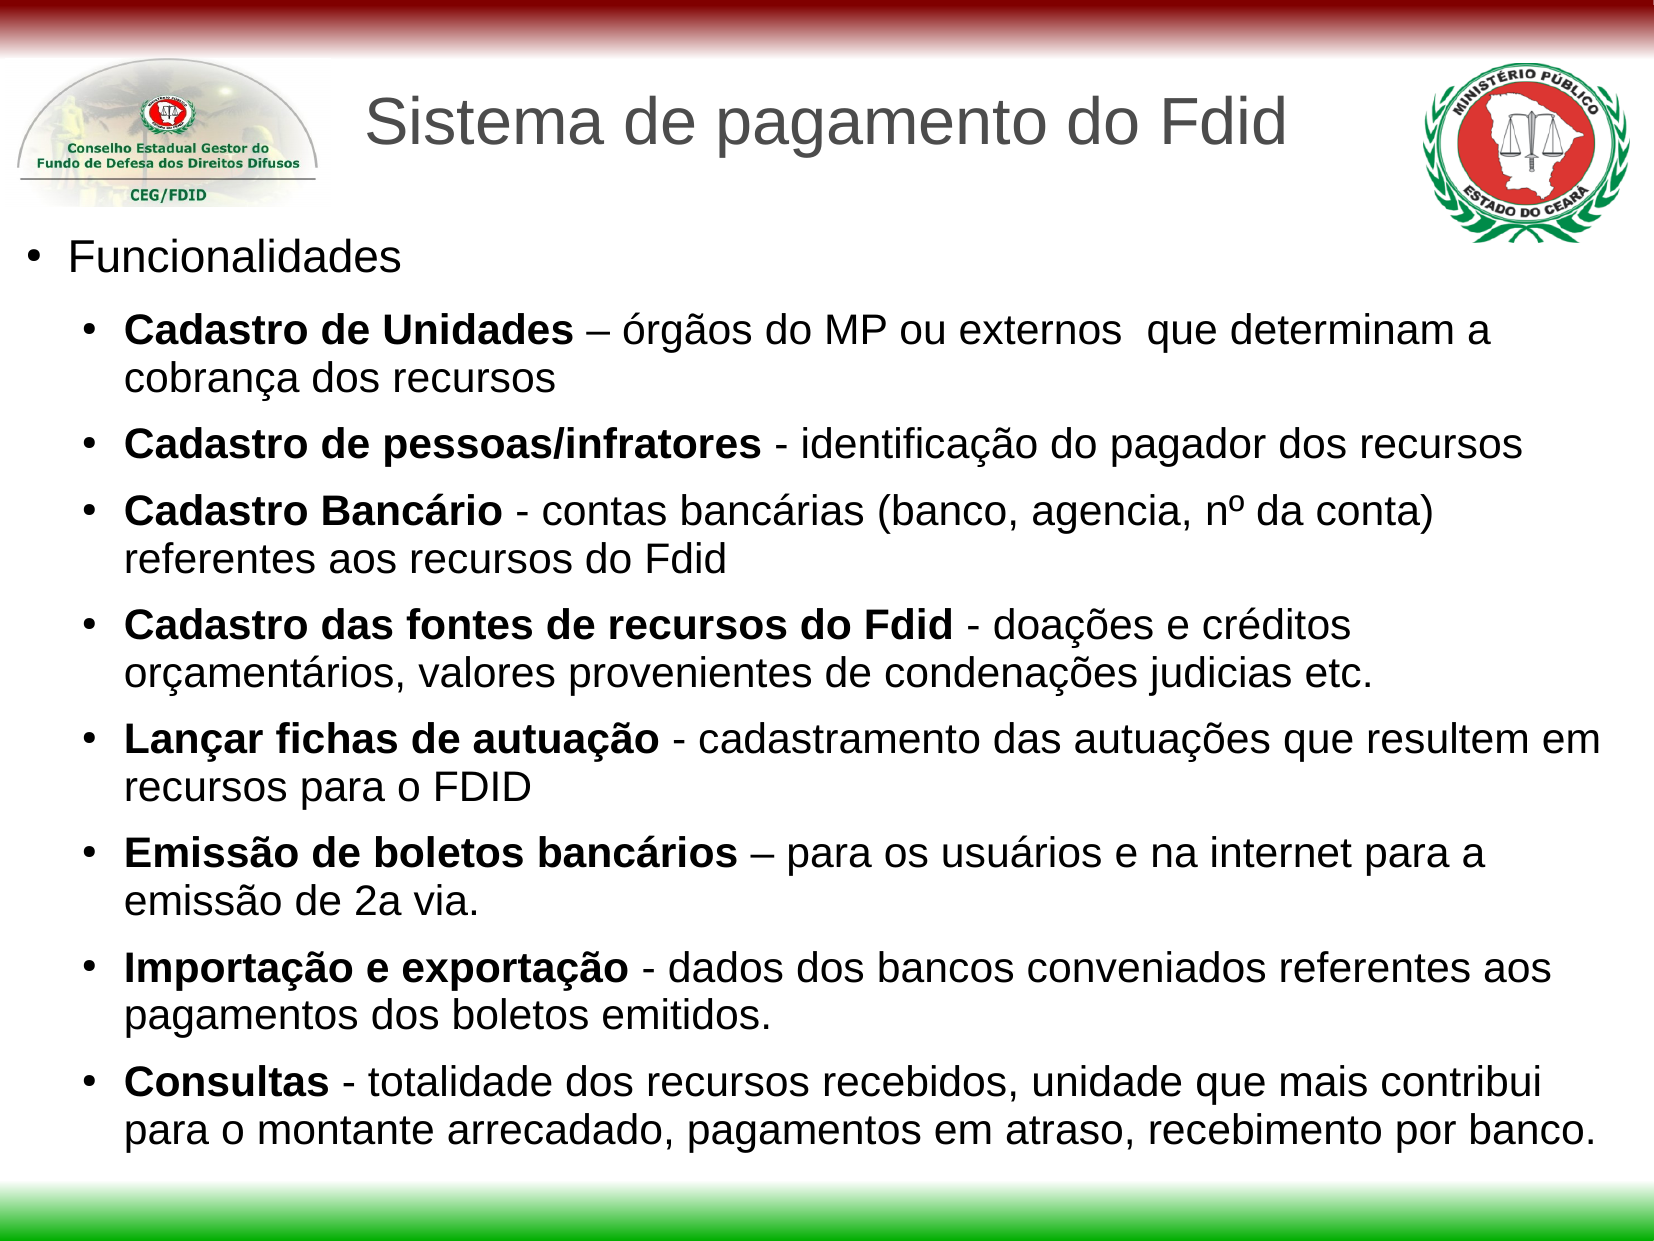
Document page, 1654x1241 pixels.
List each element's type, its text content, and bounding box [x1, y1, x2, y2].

title Sistema de pagamento do Fdid [0, 47, 1654, 195]
picture [1423, 63, 1630, 243]
list Funcionalidades Cadastro de Unidades – órgãos do MP ou externos que determinam a cobrança dos recursos Cadastro de pessoas/infratores - identificação do pagador dos recursos Cadastro Bancário - contas bancárias (banco, agencia, nº da conta) referentes aos recursos do Fdid Cadastro das fontes de recursos do Fdid - doações e créditos orçamentários, valores provenientes de condenações judicias etc. Lançar fichas de autuação - cadastramento das autuações que resultem em recursos para o FDID Emissão de boletos bancários – para os usuários e na internet para a emissão de 2a via. Importação e exportação - dados dos bancos conveniados referentes aos pagamentos dos boletos emitidos. Consultas - totalidade dos recursos recebidos, unidade que mais contribui para o montante arrecadado, pagamentos em atraso, recebimento por banco. [11, 231, 1636, 1176]
picture [5, 58, 331, 207]
